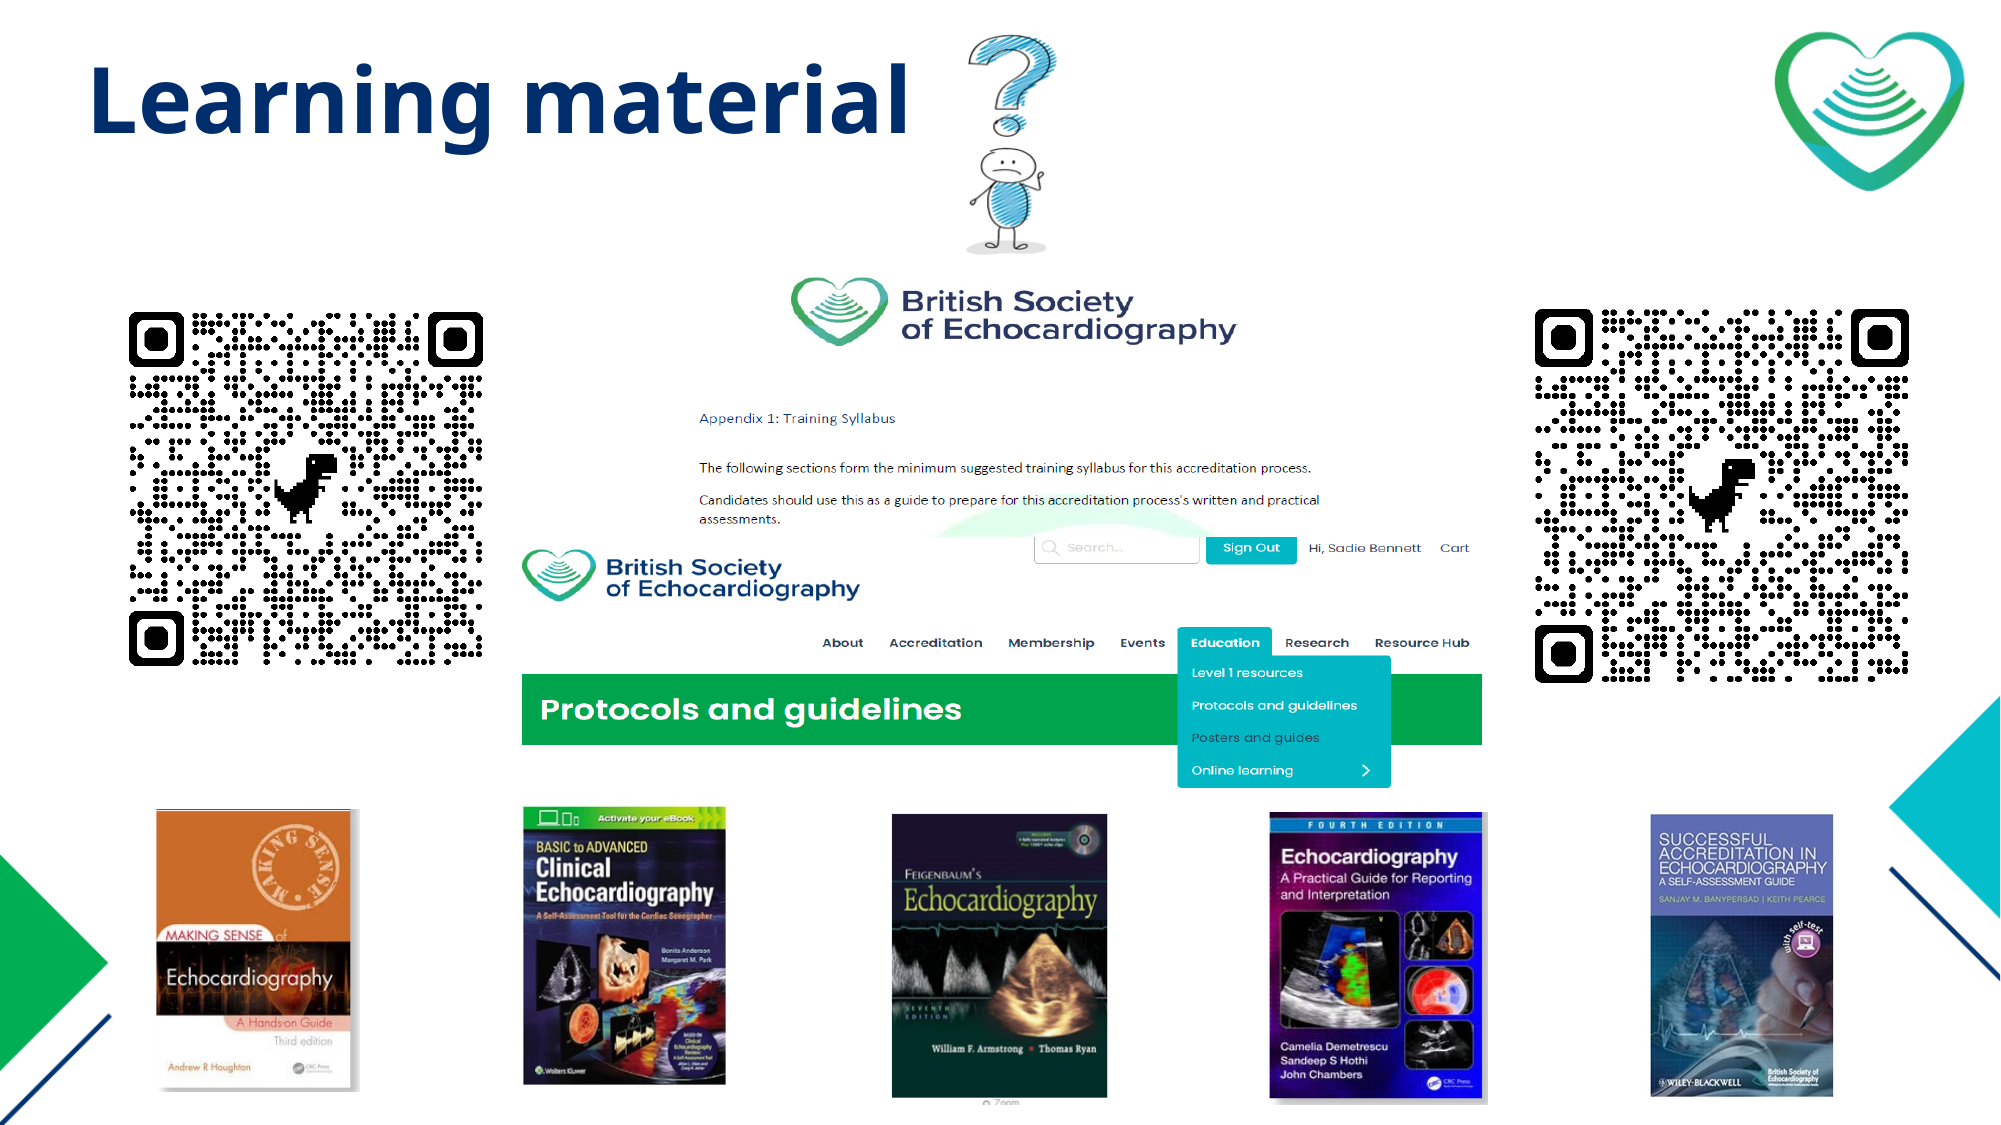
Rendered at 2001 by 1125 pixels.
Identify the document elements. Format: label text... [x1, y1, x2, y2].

picture [1265, 812, 1488, 1106]
picture [97, 20, 1942, 794]
title Learning material [71, 46, 936, 265]
picture [887, 809, 1113, 1105]
picture [150, 809, 360, 1092]
picture [516, 798, 738, 1103]
picture [1643, 809, 1840, 1105]
title Learning material [1087, 46, 1797, 265]
